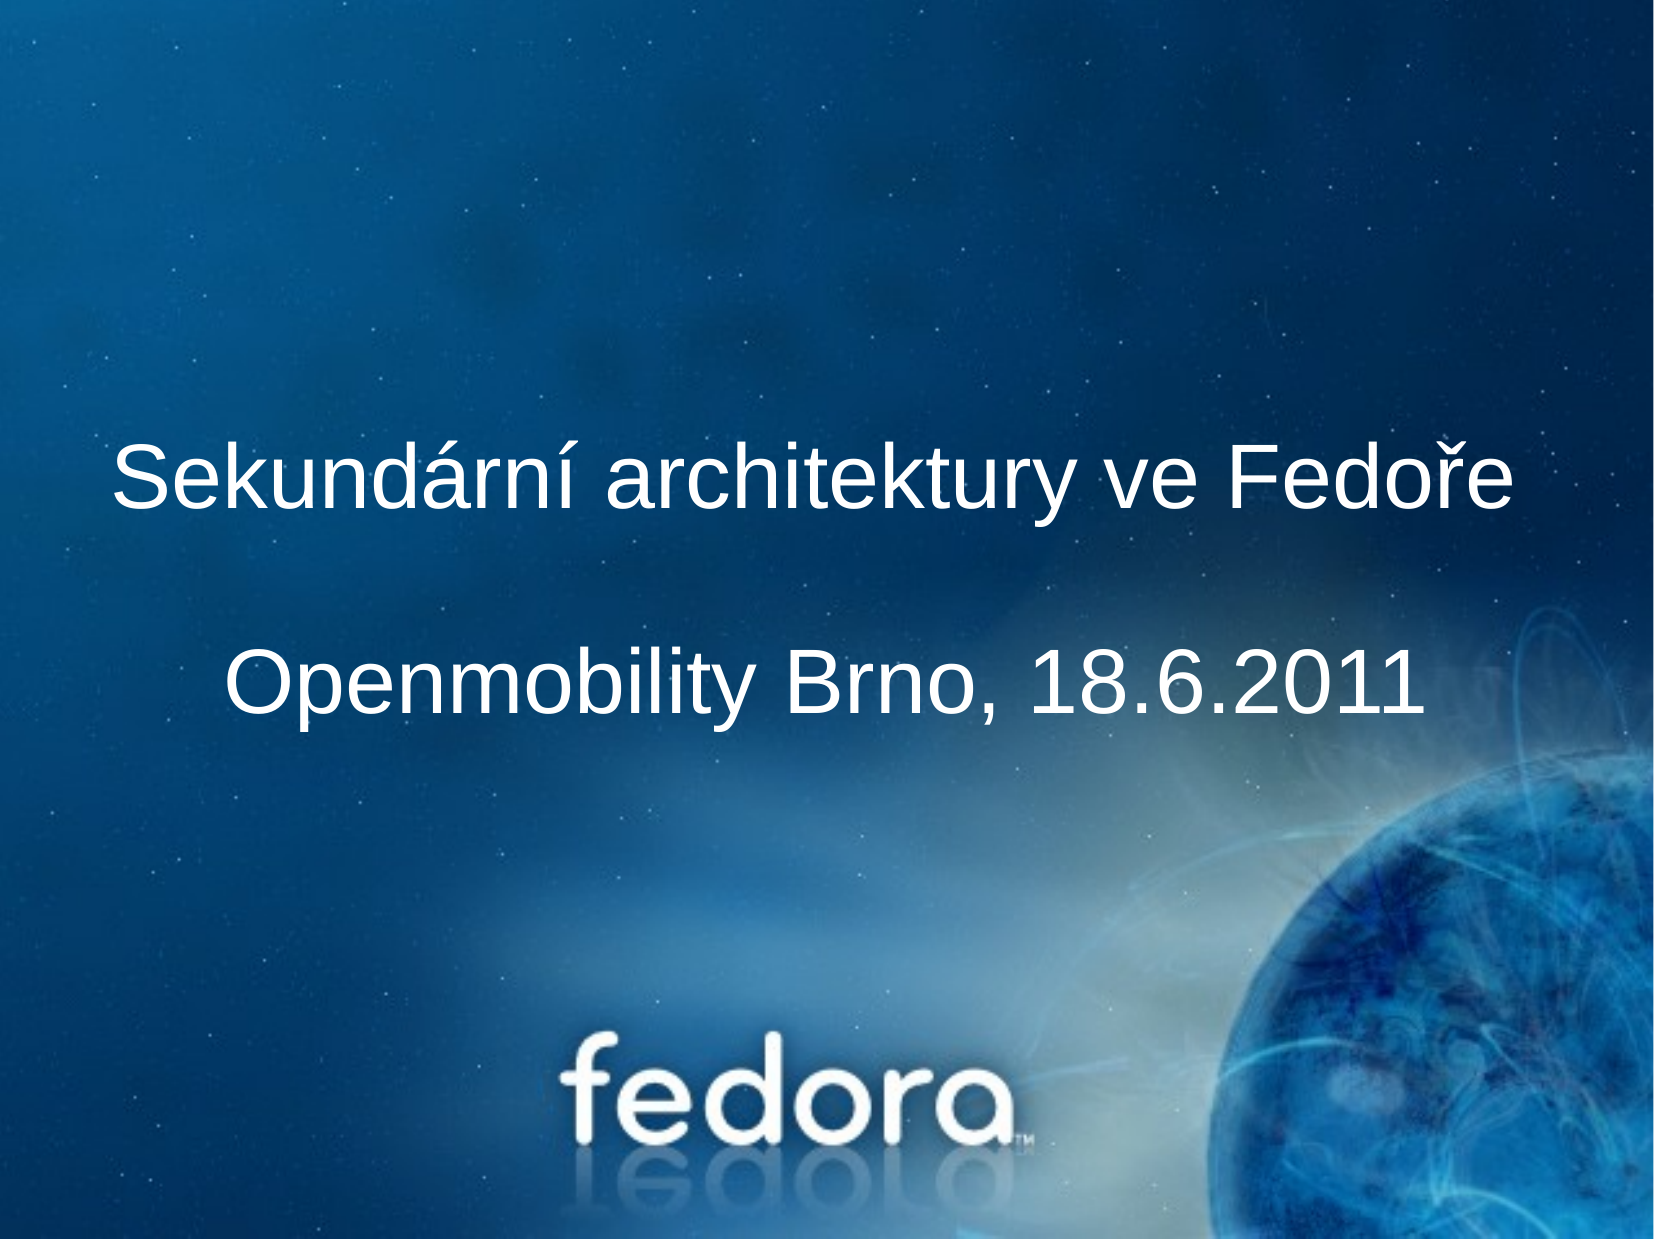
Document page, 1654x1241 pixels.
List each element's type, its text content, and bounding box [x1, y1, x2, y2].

picture [0, 0, 1654, 1239]
title Sekundární architektury ve Fedoře Openmobility Brno, 18.6.2011 [82, 49, 1571, 1109]
